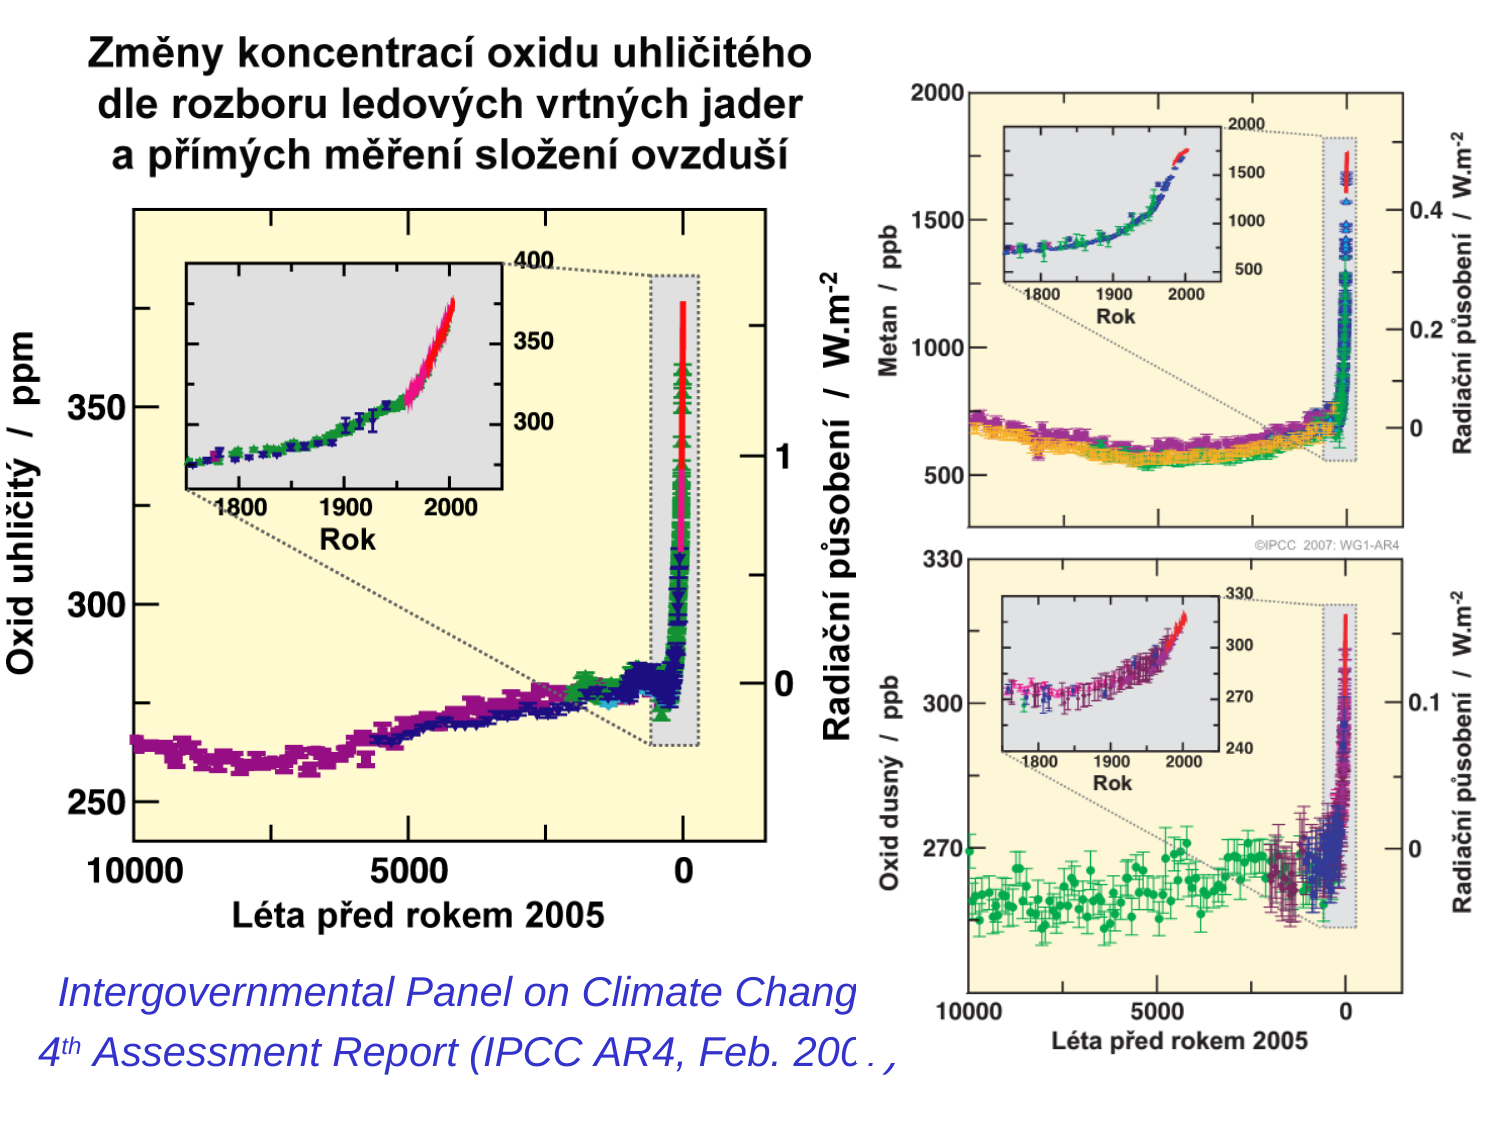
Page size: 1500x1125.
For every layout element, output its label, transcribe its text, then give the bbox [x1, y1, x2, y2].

picture [0, 29, 1493, 1063]
text_box Intergovernmental Panel on Climate Change 4th Assessment Report (IPCC AR4, Feb. 2007) [0, 942, 939, 1090]
